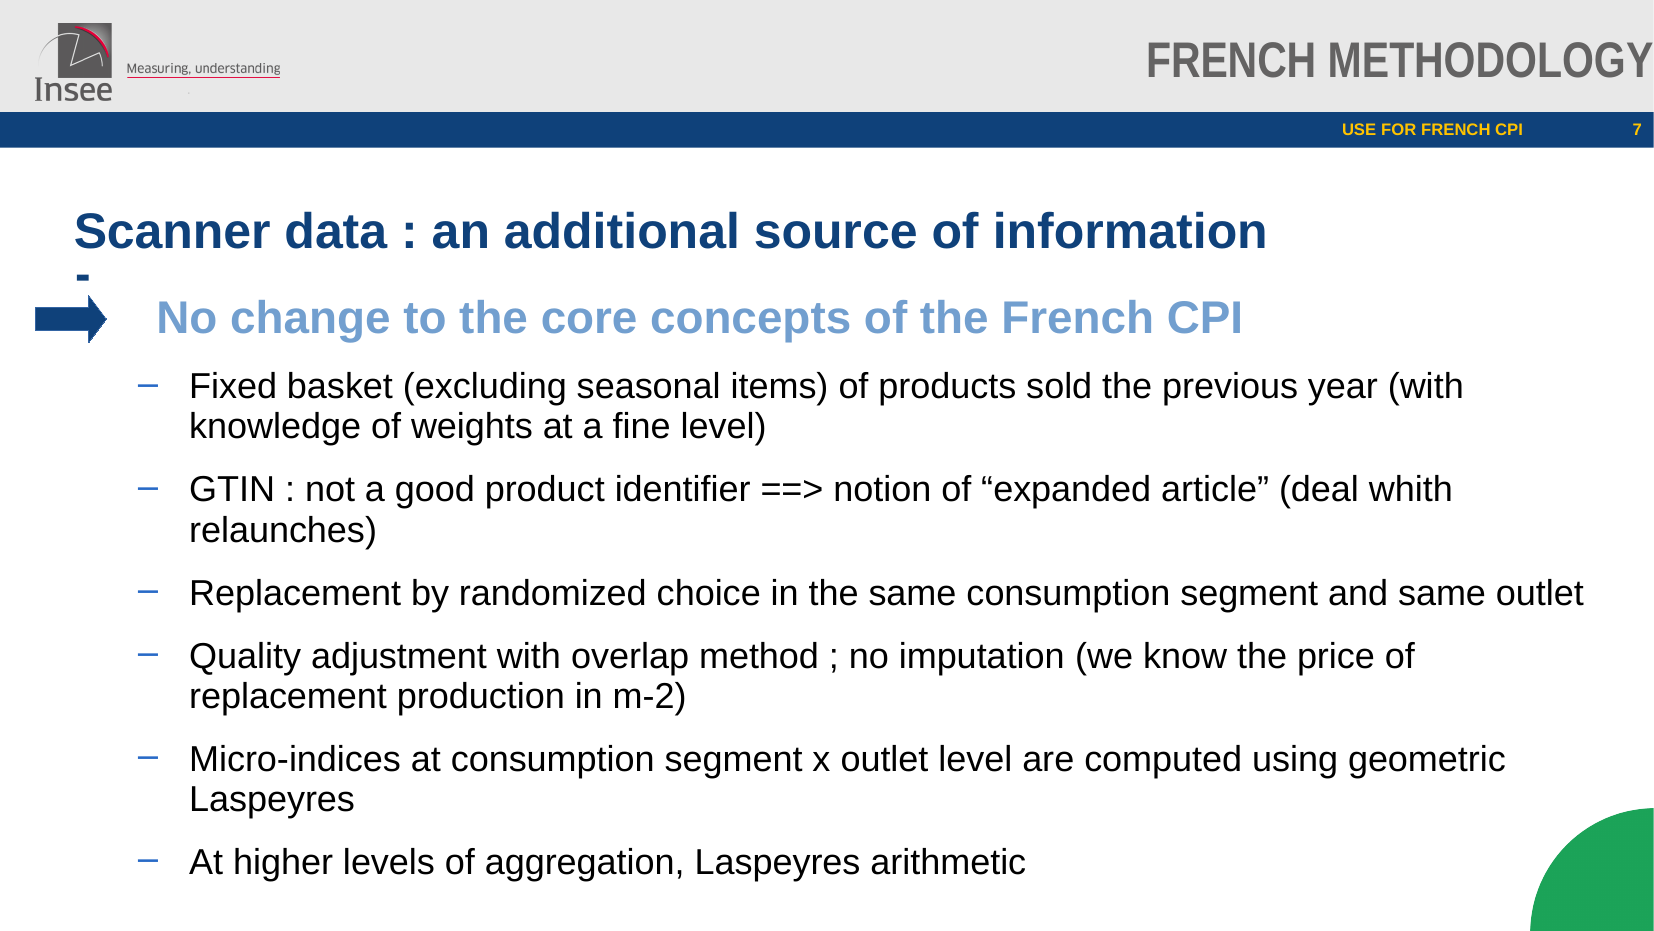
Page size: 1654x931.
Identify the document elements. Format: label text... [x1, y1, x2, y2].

picture [35, 23, 280, 101]
title French methodology [295, 0, 1654, 119]
text_box [76, 274, 89, 281]
text_box Scanner data : an additional source of information [59, 196, 1607, 272]
picture [1530, 808, 1654, 931]
list Fixed basket (excluding seasonal items) of products sold the previous year (with knowledge of weights at a fine level) GTIN : not a good product identifier ==> notion of “expanded article” (deal whith relaunches) Replacement by randomized choice in the same consumption segment and same outlet Quality adjustment with overlap method ; no imputation (we know the price of replacement production in m-2) Micro-indices at consumption segment x outlet level are computed using geometric Laspeyres At higher levels of aggregation, Laspeyres arithmetic [53, 366, 1601, 898]
text_box No change to the core concepts of the French CPI [141, 284, 1264, 355]
text_box [35, 295, 107, 343]
